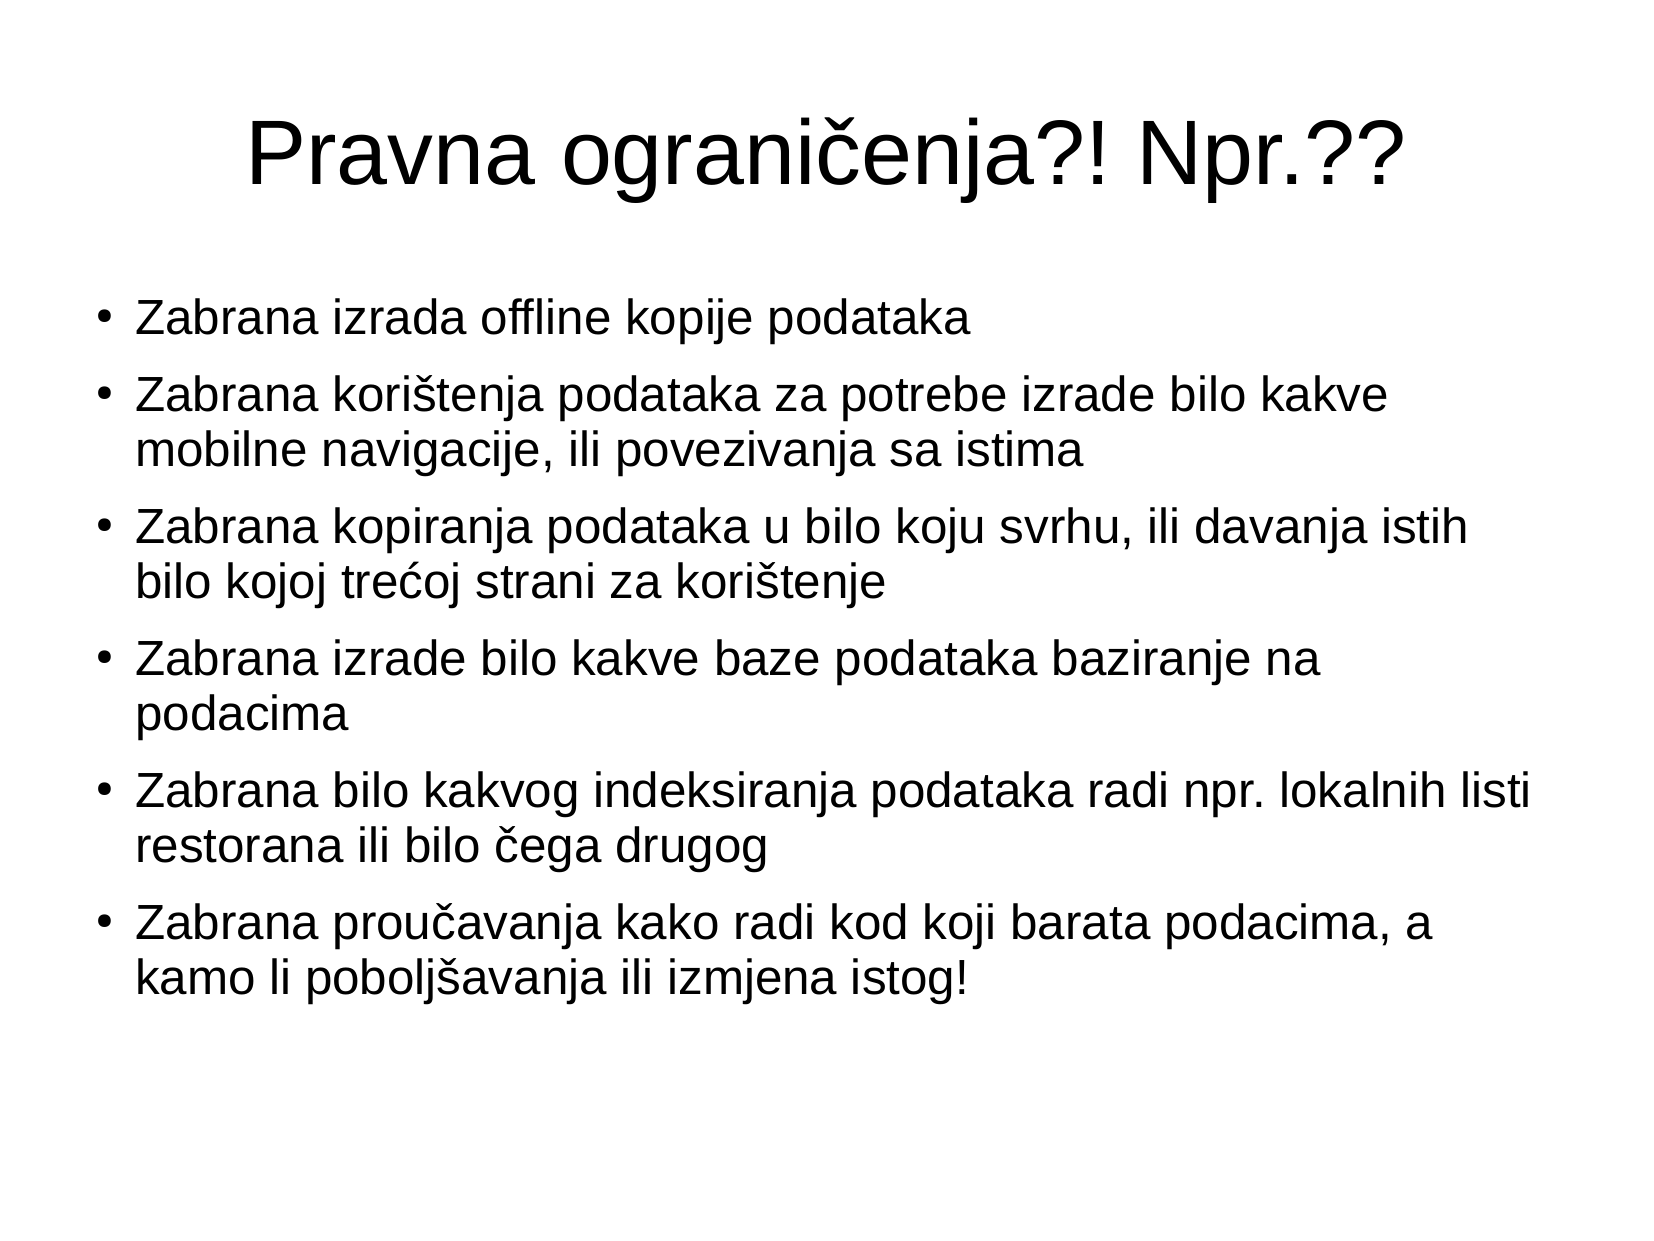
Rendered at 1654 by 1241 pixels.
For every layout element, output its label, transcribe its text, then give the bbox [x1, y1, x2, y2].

list Zabrana izrada offline kopije podataka Zabrana korištenja podataka za potrebe izrade bilo kakve mobilne navigacije, ili povezivanja sa istima Zabrana kopiranja podataka u bilo koju svrhu, ili davanja istih bilo kojoj trećoj strani za korištenje Zabrana izrade bilo kakve baze podataka baziranje na podacima Zabrana bilo kakvog indeksiranja podataka radi npr. lokalnih listi restorana ili bilo čega drugog Zabrana proučavanja kako radi kod koji barata podacima, a kamo li poboljšavanja ili izmjena istog! [82, 290, 1538, 1010]
title Pravna ograničenja?! Npr.?? [82, 49, 1571, 257]
